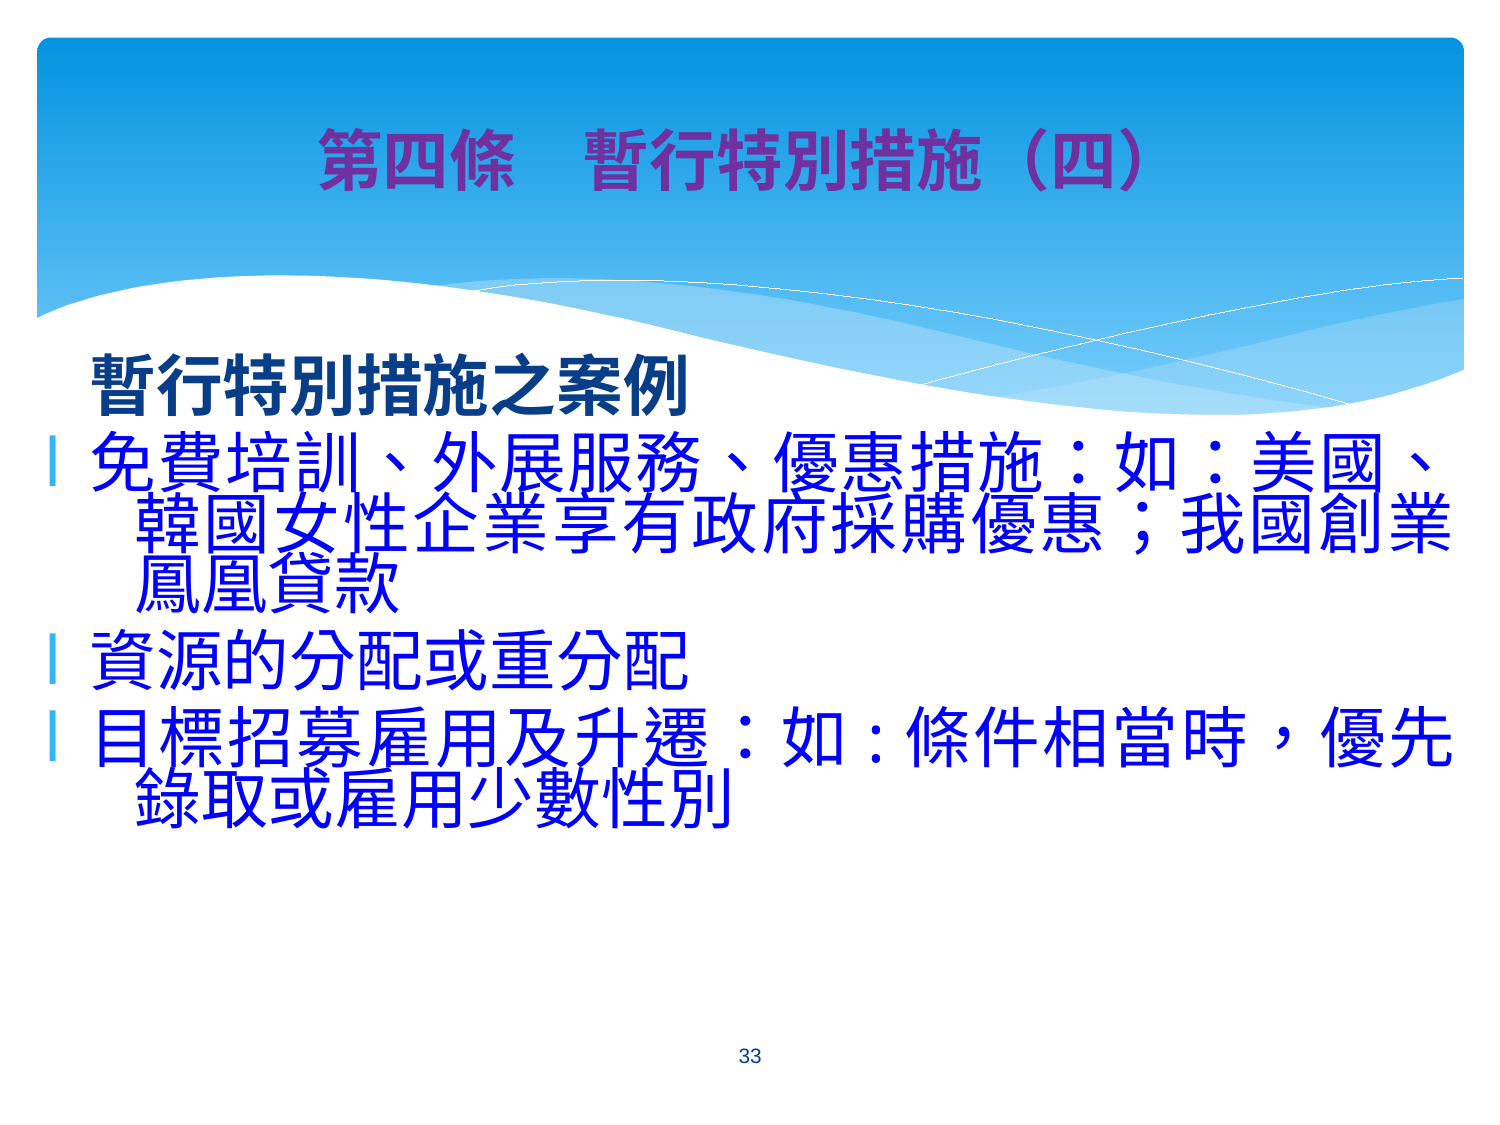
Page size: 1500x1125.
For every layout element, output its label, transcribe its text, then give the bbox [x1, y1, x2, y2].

title 第四條 暫行特別措施（四） [75, 55, 1426, 262]
text_box 33 [654, 1025, 846, 1086]
list 暫行特別措施之案例 免費培訓、外展服務、優惠措施：如：美國、韓國女性企業享有政府採購優惠；我國創業鳳凰貸款 資源的分配或重分配 目標招募雇用及升遷：如:條件相當時，優先錄取或雇用少數性別 [29, 349, 1471, 1008]
